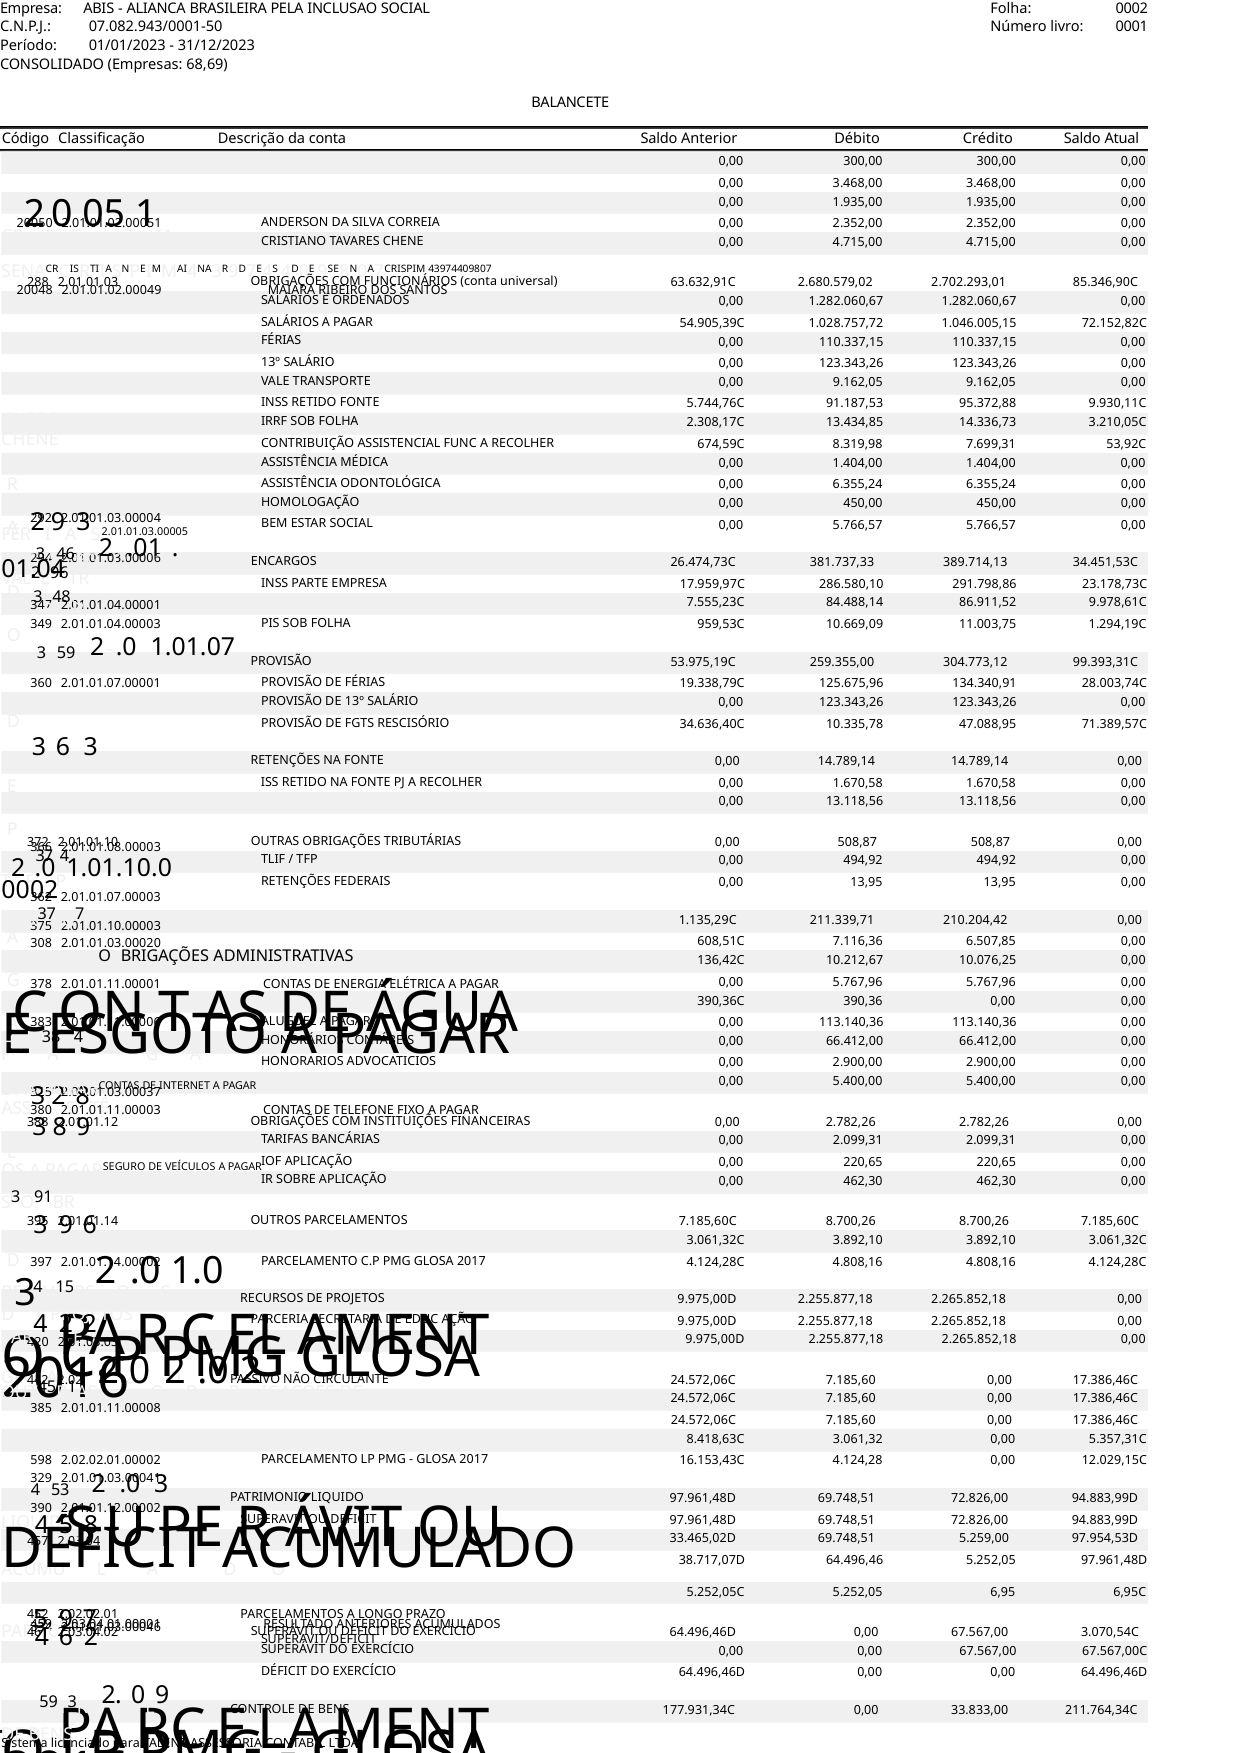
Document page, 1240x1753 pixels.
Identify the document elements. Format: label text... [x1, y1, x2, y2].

text_box [613, 372, 1148, 395]
text_box 91.187,53 13.434,85 [826, 395, 907, 430]
text_box 19.338,79C 0,00 [679, 675, 768, 709]
text_box [613, 413, 1148, 435]
text_box 34.451,53C [1072, 554, 1170, 570]
text_box Código Classificação [1, 129, 178, 147]
text_box 7.699,31 1.404,00 [966, 435, 1040, 470]
text_box 94.883,99D [1071, 1489, 1171, 1506]
text_box 5.766,57 [832, 516, 907, 532]
text_box 0,00 [1117, 911, 1171, 927]
text_box FGT3S48S/2.F01O.0L1H.04A.0D00E02PAGAMENTOFAGTRS ES/CFOOLLHHAEDRE PAGAMENTO A RECOLHER [1, 593, 543, 1112]
text_box PARCELAMENTO C.P PMG GLOSA 2017 [260, 1252, 502, 1268]
text_box 1.135,29C [678, 911, 768, 927]
text_box 0,00 0,00 [1120, 215, 1171, 249]
text_box 304.773,12 [943, 653, 1040, 669]
text_box 0,00 0,00 [718, 174, 768, 209]
text_box 0,00 [718, 516, 768, 532]
text_box [613, 1031, 1148, 1054]
text_box 69.748,51 69.748,51 [817, 1511, 907, 1546]
text_box OUTROS PARCELAMENTOS PAR3C9E6 L2A.0M1.E01N.1T4O.000C0.1P PMG GLOSAPA2R0C1EL6AMENTO C.P PMG GLOSA 2016 [1, 1211, 502, 1311]
text_box 85.346,90C 0,00 [1072, 274, 1170, 309]
text_box FGT3S48S/2.F01O.0L1H.04A.0D00E02PAGAMENTOFAGTRS ES/CFOOLLHHAEDRE PAGAMENTO A RECOLHER [237, 1147, 543, 1240]
text_box 20050 2.01.01.02.00051 CR2I0S05T1IA2.N01O.01T.0A2V.0A00R52ES CHENE [1, 215, 257, 450]
text_box PATRIMONIO LIQUIDO SUPERAVIT OU DEFICIT SUP4E5R8 Á2V.0I3T.0O4.U01DÉFICIT ACUMUSLUAPEDROÁVIT OU DÉFICIT ACUMULADO 459 2.03.04.01.00001 RESULTADO ANTERIORES ACUMULADOS SUPERAVIT/DEFICIT AJU5S9T2E2.D03E.0E4.X01E.0R0C00I3CIOS ANTERIOAJRUSETSE DAECEUXEMRCUICLIAODS AONSTERIORES ACUMULADOS [1, 1488, 581, 1753]
text_box HONORARIOS ADVOCATICIOS SEG3U86RO2.0D1.E01V.1E1.Í0C00U09LOS A PAGARSEGURO DE VEÍCULOS A PAGAR [1, 1053, 467, 1180]
text_box 0,00 [1120, 153, 1171, 169]
text_box 95.372,88 14.336,73 [959, 395, 1040, 430]
text_box 461 2.03.04.02 SUP4E6R2 Á2V.0I3T.04D.0O2.0E00X0E1RCÍCIO 463 2.03.04.02.00002 [1, 1623, 243, 1735]
text_box 0,00 0,00 [718, 476, 768, 511]
text_box 64.496,46 [826, 1551, 907, 1568]
text_box C.N.P.J.: Período: [0, 17, 80, 54]
text_box 2.782,26 2.099,31 [825, 1113, 907, 1148]
text_box 13,95 [850, 874, 907, 890]
text_box 97.961,48D 33.465,02D [669, 1511, 768, 1546]
text_box 0,00 0,00 [1120, 1014, 1171, 1048]
text_box 10.335,78 [826, 715, 907, 731]
text_box PRO3V59IS2Ã.0O1.01.07 360 2.01.01.07.00001 PRO3V61IS2Ã.0O1.0D1.E071.0300º02SALÁRIO 362 2.01.01.07.00003 [1, 652, 249, 773]
text_box 11.003,75 [959, 616, 1040, 632]
text_box 300,00 [976, 153, 1040, 169]
text_box [613, 652, 1148, 674]
text_box 2.265.852,18 2.265.852,18 [931, 1312, 1040, 1347]
text_box PIS SOB FOLHA [260, 614, 373, 631]
text_box 959,53C [697, 616, 768, 632]
text_box [613, 910, 1148, 933]
text_box PROVISÃO DE FÉRIAS PROVISÃO DE 13º SALÁRIO [260, 673, 442, 708]
text_box 220,65 462,30 [843, 1153, 907, 1188]
text_box 0,00 0,00 [1120, 1054, 1171, 1089]
text_box 397 2.01.01.14.00002 [30, 1253, 183, 1269]
text_box INSS RETIDO FONTE IRRF SOB FOLHA [261, 394, 403, 429]
text_box 220,65 462,30 [976, 1153, 1040, 1188]
text_box 9.930,11C 3.210,05C [1088, 395, 1171, 430]
text_box 2.255.877,18 2.255.877,18 [798, 1312, 907, 1347]
text_box 17.959,97C 7.555,23C [679, 575, 768, 610]
text_box 72.826,00 5.259,00 [951, 1511, 1040, 1546]
text_box [613, 232, 1148, 255]
text_box 291.798,86 86.911,52 [952, 575, 1040, 610]
text_box 23.178,73C 9.978,61C [1082, 575, 1171, 610]
text_box PASSIVO NÃO CIRCULANTE [230, 1370, 429, 1386]
text_box 0,00 0,00 [714, 1113, 768, 1148]
text_box 123.343,26 9.162,05 [952, 355, 1040, 389]
text_box [613, 692, 1148, 715]
text_box ENC3A46RG2O.01S.01.04 347 2.01.01.04.00001 [1, 552, 183, 593]
text_box CON59T3RO2.L0E9 DE BENS [1, 1700, 191, 1735]
text_box 5.252,05 [966, 1551, 1040, 1568]
text_box 0,00 [1120, 516, 1171, 532]
text_box 0,00 0,00 [718, 1014, 768, 1048]
text_box CR2I0S04T7IA2.N01E.0M1.0A2I.0N00A4R8DES DE SENACRCISRTIIASNPEIMMAI4NA3R9D7E4S 4D0E 9SE8N0A7CRISPIM 43974409807 20048 2.01.01.02.00049 MAIARA RIBEIRO DOS SANTOS C2O0N04T9R2O.0L1.I0D1.E02R.00C0O50NTROLE INTEGCORNATRDOOLIDDERECPORNTARGOALESINLTTEGDRAADO DE PRAGAS LTDA [1, 152, 613, 1702]
text_box 4.808,16 [966, 1253, 1040, 1269]
text_box 07.082.943/0001-50 01/01/2023 - 31/12/2023 [88, 17, 274, 54]
text_box 211.764,34C [1064, 1701, 1171, 1717]
text_box 72.152,82C 0,00 [1081, 314, 1171, 349]
text_box [613, 1131, 1148, 1153]
text_box 17.386,46C 17.386,46C [1072, 1371, 1170, 1406]
text_box 4.124,28 [832, 1452, 907, 1468]
text_box RET3E6N3 Ç2Õ.0E1S.01N.0A8 FONTE 366 2.01.01.08.00003 [1, 751, 212, 773]
text_box 2.680.579,02 1.282.060,67 [798, 274, 907, 309]
text_box 2.900,00 5.400,00 [966, 1054, 1040, 1089]
text_box 69.748,51 [817, 1489, 907, 1506]
text_box 4.124,28C [1088, 1253, 1171, 1269]
text_box SALÁRIOS A PAGAR FÉRIAS [261, 313, 396, 348]
text_box 72.826,00 [951, 1489, 1040, 1506]
text_box 125.675,96 123.343,26 [819, 675, 907, 709]
text_box 508,87 494,92 [837, 833, 907, 868]
text_box 1.294,19C [1088, 616, 1171, 632]
text_box 372 2.01.01.10 TLIF37/4 T2F.0P1.01.10.00002 375 2.01.01.10.00003 [1, 833, 183, 910]
text_box 0,00 0,00 [986, 1412, 1040, 1446]
text_box CONTRIBUIÇÃO ASSISTENCIAL FUNC A RECOLHER ASSISTÊNCIA MÉDICA [261, 434, 571, 469]
text_box Sistema licenciado para TALENT ASSESSORIA CONTABIL LTDA [1, 1735, 374, 1751]
text_box Descrição da conta [217, 129, 378, 147]
text_box 113.140,36 66.412,00 [819, 1014, 907, 1048]
text_box 26.474,73C [670, 554, 768, 570]
text_box 71.389,57C [1081, 715, 1171, 731]
text_box [581, 1700, 1148, 1723]
text_box 608,51C 136,42C [697, 933, 768, 968]
text_box 64.496,46D 0,00 [669, 1623, 768, 1658]
text_box 64.496,46D [678, 1664, 768, 1680]
text_box IR S3O91BR2.E01A.0P1.L12I.C00A0Ç03ÃO [1, 1171, 202, 1211]
text_box 113.140,36 66.412,00 [952, 1014, 1040, 1048]
text_box 210.204,42 [943, 911, 1040, 927]
text_box 5.767,96 390,36 [832, 973, 907, 1008]
text_box 177.931,34C [662, 1701, 768, 1717]
text_box 5.252,05 [832, 1583, 907, 1599]
text_box RETENÇÕES FEDERAIS [260, 873, 414, 889]
text_box 4.808,16 [832, 1253, 907, 1269]
text_box 24.572,06C 8.418,63C [670, 1412, 768, 1446]
text_box 5.767,96 0,00 [966, 973, 1040, 1008]
text_box 3.468,00 1.935,00 [966, 174, 1040, 209]
text_box [613, 1582, 1148, 1604]
text_box 0,00 0,00 [1120, 1153, 1171, 1188]
text_box 0,00 390,36C [697, 973, 768, 1008]
text_box 8.700,26 3.892,10 [825, 1212, 907, 1247]
text_box 0,00 0,00 [718, 1153, 768, 1188]
text_box 2.265.852,18 [931, 1290, 1040, 1307]
text_box 34.636,40C [679, 715, 768, 731]
text_box 97.961,48D [1081, 1551, 1171, 1568]
text_box 349 2.01.01.04.00003 [30, 616, 183, 632]
text_box 7.185,60C 3.061,32C [678, 1212, 768, 1247]
text_box [613, 950, 1148, 973]
text_box 8.319,98 1.404,00 [832, 435, 907, 470]
text_box 7.185,60C 3.061,32C [1081, 1212, 1171, 1247]
text_box 0,00 0,00 [1117, 1312, 1171, 1347]
text_box Débito [834, 129, 907, 147]
text_box Folha: Número livro: [990, 0, 1102, 35]
text_box [613, 1429, 1148, 1452]
text_box [613, 332, 1148, 354]
text_box 2.352,00 4.715,00 [966, 215, 1040, 249]
text_box 442 2.02 OUT45R1AS2.0O2B.0R2IGAÇÕES DE LONOGUTORAPSROABZROIGAÇÕES DE LONGO PRAZO 452 2.02.02.01 PARCELAMENTOS A LONGO PRAZO PAR5C9E7 L2A.0M2.E02N.0T1O.000L0P1 PMG - GLOSAPA2RC0E1LA6MENTO LP PMG - GLOSA 2016 [1, 1371, 523, 1488]
text_box 0,00 0,00 [986, 1371, 1040, 1406]
text_box ISS RETIDO NA FONTE PJ A RECOLHER IRRF368RE2T.0I1D.01O.08S.0/0A00L5UGUEL A RECIORRLFHREETRIDO S/ ALUGUEL A RECOLHER [1, 773, 508, 910]
text_box 0,00 [857, 1664, 907, 1680]
text_box CONSOLIDADO (Empresas: 68,69) [0, 55, 243, 73]
text_box 259.355,00 [809, 653, 907, 669]
text_box 2.782,26 2.099,31 [959, 1113, 1040, 1148]
text_box 99.393,31C [1072, 653, 1170, 669]
text_box 0,00 0,00 [1117, 833, 1171, 868]
text_box 0,00 [853, 1701, 907, 1717]
text_box 0002 0001 [1115, 0, 1172, 35]
text_box 0,00 0,00 [1120, 774, 1171, 809]
text_box 7.185,60 7.185,60 [825, 1371, 907, 1406]
text_box 1.670,58 13.118,56 [826, 774, 907, 809]
text_box [613, 1389, 1148, 1411]
text_box PARCELAMENTO LP PMG - GLOSA 2017 [261, 1451, 505, 1467]
text_box IOF APLICAÇÃO IR SOBRE APLICAÇÃO [260, 1152, 409, 1187]
text_box 6.507,85 10.076,25 [959, 933, 1040, 968]
text_box 5.766,57 [966, 516, 1040, 532]
text_box 0,00 0,00 [718, 774, 768, 809]
text_box 1.046.005,15 110.337,15 [941, 314, 1040, 349]
text_box [613, 1488, 1148, 1511]
text_box 0,00 [990, 1452, 1040, 1468]
text_box 381.737,33 [809, 554, 907, 570]
text_box [613, 291, 1148, 314]
text_box 13,95 [983, 874, 1040, 890]
text_box 134.340,91 123.343,26 [952, 675, 1040, 709]
text_box [613, 1330, 1148, 1352]
text_box 6.355,24 450,00 [832, 476, 907, 511]
text_box 6,95 [990, 1583, 1040, 1599]
text_box 0,00 0,00 [1120, 174, 1171, 209]
text_box 14.789,14 [951, 753, 1040, 769]
text_box 2.255.877,18 [798, 1290, 907, 1307]
text_box 38.717,07D [678, 1551, 768, 1568]
text_box 0,00 [718, 874, 768, 890]
text_box 508,87 494,92 [970, 833, 1040, 868]
text_box 0,00 0,00 [718, 215, 768, 249]
text_box [613, 192, 1148, 214]
text_box 4.124,28C [686, 1253, 768, 1269]
text_box [613, 1230, 1148, 1253]
text_box 123.343,26 9.162,05 [819, 355, 907, 389]
text_box 33.833,00 [951, 1701, 1040, 1717]
text_box 94.883,99D 97.954,53D [1071, 1511, 1171, 1546]
text_box PARCERIA SECRETARIA DE EDUC AÇÃO PAR4C2E2 R2I.0A1.T03E.0R3M.00O002N° 5724/2021PARCERIA TERMO N° 5724/2021 [1, 1311, 524, 1438]
text_box [613, 552, 1148, 575]
text_box [613, 593, 1148, 615]
text_box PROVISÃO [250, 652, 344, 668]
text_box 47.088,95 [959, 715, 1040, 731]
text_box [613, 453, 1148, 475]
text_box 1.670,58 13.118,56 [959, 774, 1040, 809]
text_box ANDERSON DA SILVA CORREIA CRISTIANO TAVARES CHENE [260, 214, 461, 248]
text_box 24.572,06C 24.572,06C [670, 1371, 768, 1406]
text_box 2.900,00 5.400,00 [832, 1054, 907, 1089]
text_box BEM ESTAR SOCIAL [260, 515, 396, 531]
text_box ASSISTÊNCIA ODONTOLÓGICA HOMOLOGAÇÃO [261, 475, 460, 509]
text_box OBR37IG7 A2Ç.0Õ1.E0S1.1A1DMINISTRATIVAOSBRIGAÇÕES ADMINISTRATIVAS 378 2.01.01.11.00001 CONTAS DE ENERGIA ELÉTRICA A PAGAR CON3T79AS2.0D1.E01Á.1G1.0U0A002E ESGOTO A PCAONGTAASRDE ÁGUA E ESGOTO A PAGAR 380 2.01.01.11.00003 CONTAS DE TELEFONE FIXO A PAGAR [1, 910, 519, 1112]
text_box 9.975,00D [677, 1290, 768, 1307]
text_box CON3T82AS2.0D1.E01I.1N1T.0E00R05NET A PAGARCONTAS DE INTERNET A PAGAR [1, 991, 467, 1053]
text_box 0,00 0,00 [1120, 355, 1171, 389]
text_box DÉFICIT DO EXERCÍCIO [260, 1663, 420, 1679]
text_box [613, 1641, 1148, 1663]
text_box 598 2.02.02.01.00002 [30, 1452, 183, 1468]
text_box 2.702.293,01 1.282.060,67 [931, 274, 1040, 309]
text_box 97.961,48D [669, 1489, 768, 1506]
text_box [0, 149, 1148, 174]
text_box 0,00 [1120, 874, 1171, 890]
text_box [613, 493, 1148, 516]
text_box 67.567,00 67.567,00 [951, 1623, 1040, 1658]
text_box 0,00 0,00 [853, 1623, 907, 1658]
text_box ALUGUEL A PAGAR HONORÁRIOS CONTÁBEIS [260, 1012, 434, 1047]
text_box RETENÇÕES NA FONTE [250, 751, 419, 768]
text_box REC4U15RS2O.0S1.0D3E PROJETOS 420 2.01.03.03 [1, 1289, 232, 1311]
text_box 0,00 0,00 [1120, 933, 1171, 968]
text_box OBRIGAÇÕES COM INSTITUIÇÕES FINANCEIRAS TARIFAS BANCÁRIAS [250, 1112, 583, 1147]
text_box 10.669,09 [826, 616, 907, 632]
text_box ENCARGOS [250, 552, 346, 569]
text_box 63.632,91C 0,00 [670, 274, 768, 309]
text_box PROVISÃO DE FGTS RESCISÓRIO [261, 714, 473, 730]
text_box Saldo Anterior [640, 129, 768, 147]
text_box OBRIGAÇÕES COM FUNCIONÁRIOS (conta universal) SALÁRIOS E ORDENADOS [250, 273, 609, 307]
text_box 300,00 [843, 153, 907, 169]
text_box 288 2.01.01.03 SAL2Á9R1IO2.0S1.E01.O03R.0D00E0N3 ADOS 292 2.01.01.03.00004 FÉR2I9A3S2.01.01.03.00005 294 2.01.01.03.00006 VAL2E96TR2.A01N.0S1P.0O3.0R0T00E8 308 2.01.01.03.00020 IRRF309SO2.B01F.0O1.L03H.0A0021 325 2.01.01.03.00037 ASS3I2S8TÊ2.N01C.0I1A.03M.0É00D4I0CA 329 2.01.01.03.00041 HOM33O3L2O.0G1.A01Ç.0Ã3O.00045 334 2.01.01.03.00046 [1, 274, 232, 593]
text_box SUPERÁVIT OU DÉFICIT DO EXERCÍCIO SUPERÁVIT DO EXERCÍCIO [250, 1622, 525, 1657]
text_box 389.714,13 [943, 554, 1040, 570]
text_box 286.580,10 84.488,14 [819, 575, 907, 610]
text_box [613, 851, 1148, 873]
text_box 9.975,00D 9.975,00D [677, 1312, 768, 1347]
text_box 0,00 [990, 1664, 1040, 1680]
text_box 211.339,71 [809, 911, 907, 927]
text_box 64.496,46D [1081, 1664, 1171, 1680]
text_box 383 2.01.01.11.00006 HON38O4R2Á.0R1I.0O1.S11C.0O00N07TÁBEIS 385 2.01.01.11.00008 [1, 1014, 237, 1053]
text_box 6.355,24 450,00 [966, 476, 1040, 511]
text_box 54.905,39C 0,00 [679, 314, 768, 349]
text_box Saldo Atual [1063, 129, 1171, 147]
text_box 53.975,19C [670, 653, 768, 669]
text_box [613, 792, 1148, 814]
text_box 5.744,76C 2.308,17C [686, 395, 768, 430]
text_box 0,00 [718, 153, 768, 169]
text_box 53,92C 0,00 [1106, 435, 1171, 470]
text_box 17.386,46C 5.357,31C [1072, 1412, 1171, 1446]
text_box 6,95C [1113, 1583, 1171, 1599]
text_box CONTROLE DE BENS [230, 1700, 383, 1716]
text_box RECURSOS DE PROJETOS [240, 1289, 425, 1305]
text_box 0,00 [714, 753, 768, 769]
text_box [613, 1529, 1148, 1551]
text_box 2.352,00 4.715,00 [832, 215, 907, 249]
text_box 674,59C 0,00 [697, 435, 768, 470]
text_box 7.185,60 3.061,32 [825, 1412, 907, 1446]
text_box 16.153,43C [679, 1452, 768, 1468]
text_box 14.789,14 [817, 753, 907, 769]
text_box 28.003,74C 0,00 [1081, 675, 1171, 709]
text_box 0,00 0,00 [718, 355, 768, 389]
text_box 0,00 [1117, 1290, 1171, 1307]
text_box 13º SALÁRIO VALE TRANSPORTE [261, 353, 394, 388]
text_box INSS PARTE EMPRESA [260, 574, 410, 590]
text_box [613, 1072, 1148, 1094]
text_box [613, 751, 1148, 774]
text_box 0,00 0,00 [718, 1054, 768, 1089]
text_box 3.468,00 1.935,00 [832, 174, 907, 209]
text_box 12.029,15C [1081, 1452, 1171, 1468]
text_box [613, 1171, 1148, 1194]
text_box BALANCETE [531, 92, 641, 110]
text_box 3.070,54C 67.567,00C [1081, 1623, 1171, 1658]
text_box 0,00 [1117, 753, 1171, 769]
text_box 0,00 0,00 [1120, 973, 1171, 1008]
text_box 5.252,05C [686, 1583, 768, 1599]
text_box [613, 1289, 1148, 1312]
text_box Empresa: ABIS - ALIANCA BRASILEIRA PELA INCLUSAO SOCIAL [0, 0, 501, 17]
text_box 7.116,36 10.212,67 [826, 933, 907, 968]
text_box 388 2.01.01.12 TAR3I8F9AS2.0B1.A01N.1C2.Á00R0I0A1S 390 2.01.01.12.00002 [1, 1113, 195, 1171]
text_box Crédito [962, 129, 1040, 147]
text_box OUTRAS OBRIGAÇÕES TRIBUTÁRIAS TLIF / TFP [250, 832, 509, 867]
text_box 1.028.757,72 110.337,15 [808, 314, 907, 349]
text_box 0,00 0,00 [714, 833, 768, 868]
text_box 0,00 0,00 [1120, 476, 1171, 511]
text_box 8.700,26 3.892,10 [959, 1212, 1040, 1247]
text_box 0,00 0,00 [1117, 1113, 1171, 1148]
text_box [613, 991, 1148, 1013]
